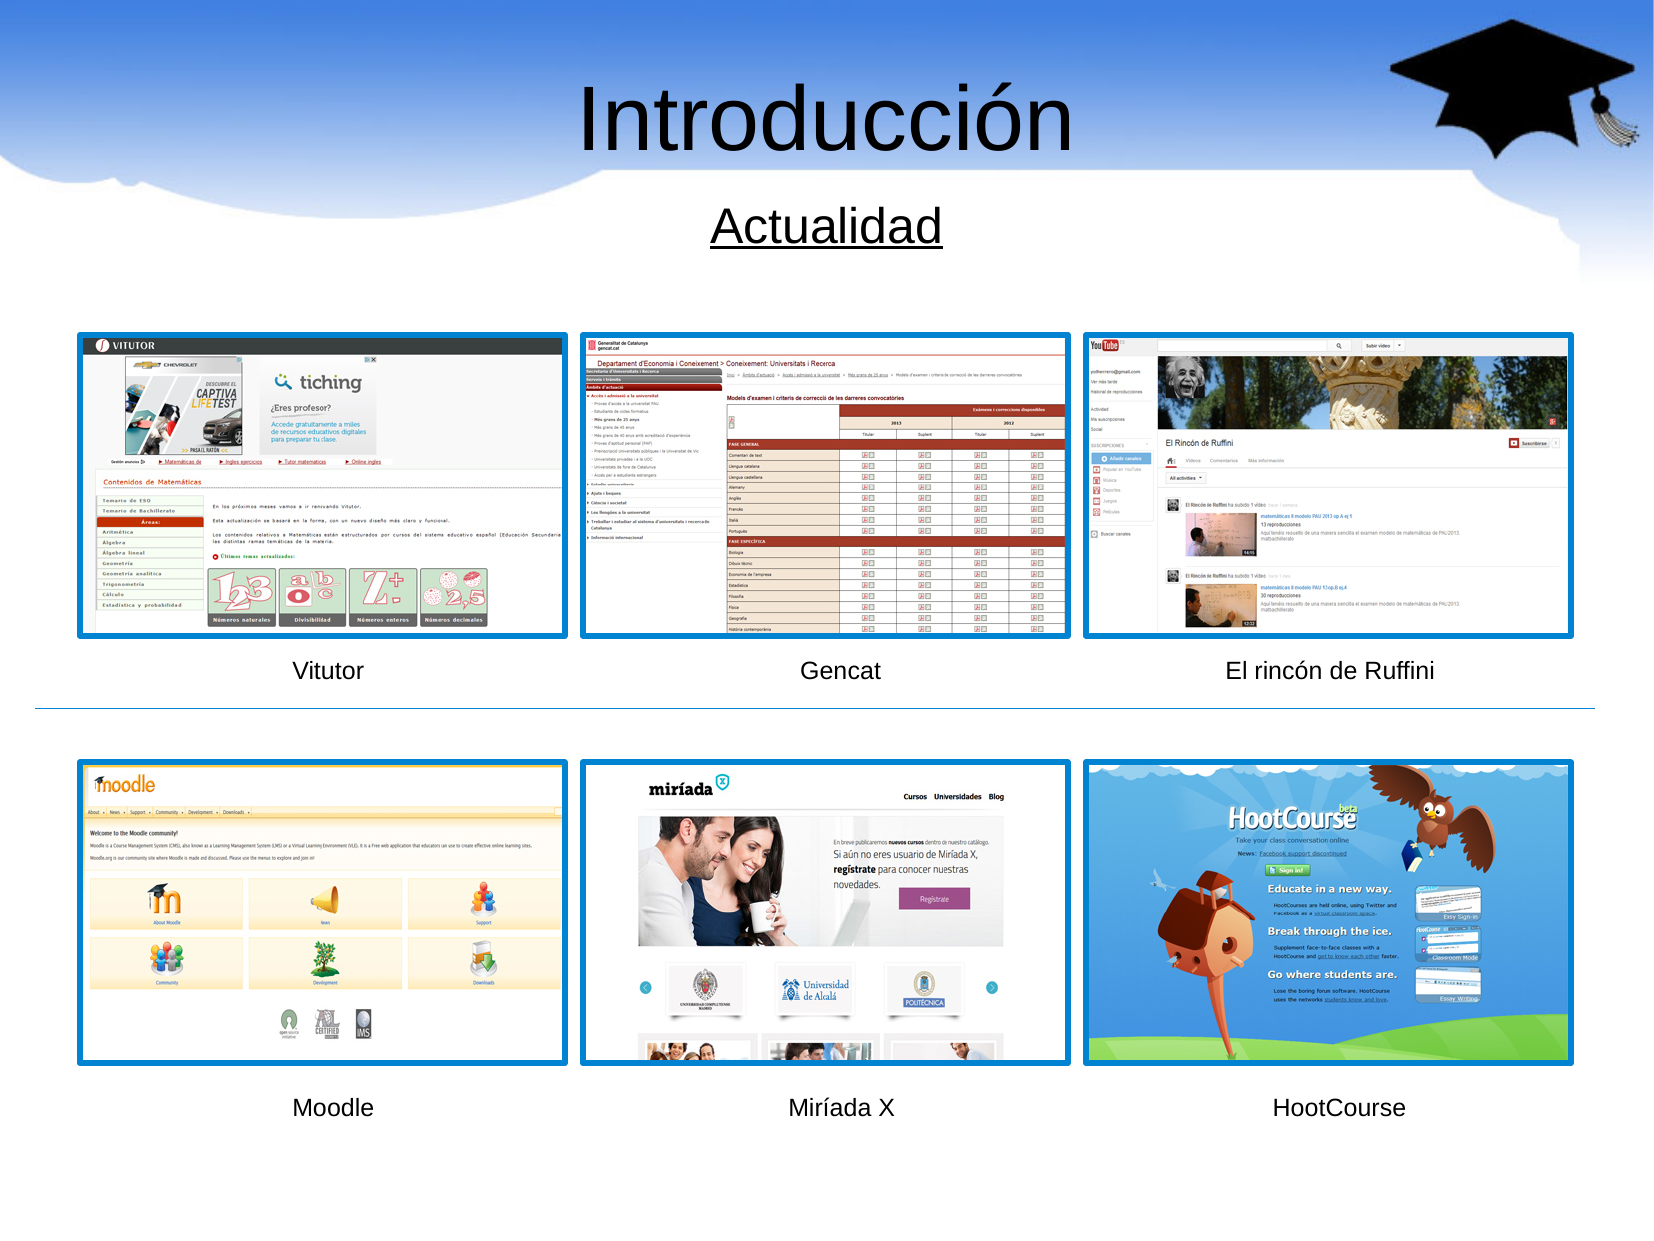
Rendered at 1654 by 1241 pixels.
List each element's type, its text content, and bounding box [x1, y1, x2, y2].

text_box Moodle [277, 1086, 390, 1130]
text_box El rincón de Ruffini [1210, 649, 1459, 693]
title Introducción Actualidad [82, 31, 1571, 239]
text_box Vitutor [277, 649, 390, 693]
text_box Miríada X [773, 1086, 922, 1130]
text_box HootCourse [1257, 1086, 1430, 1130]
text_box Gencat [785, 649, 904, 693]
picture [0, 0, 1654, 1240]
